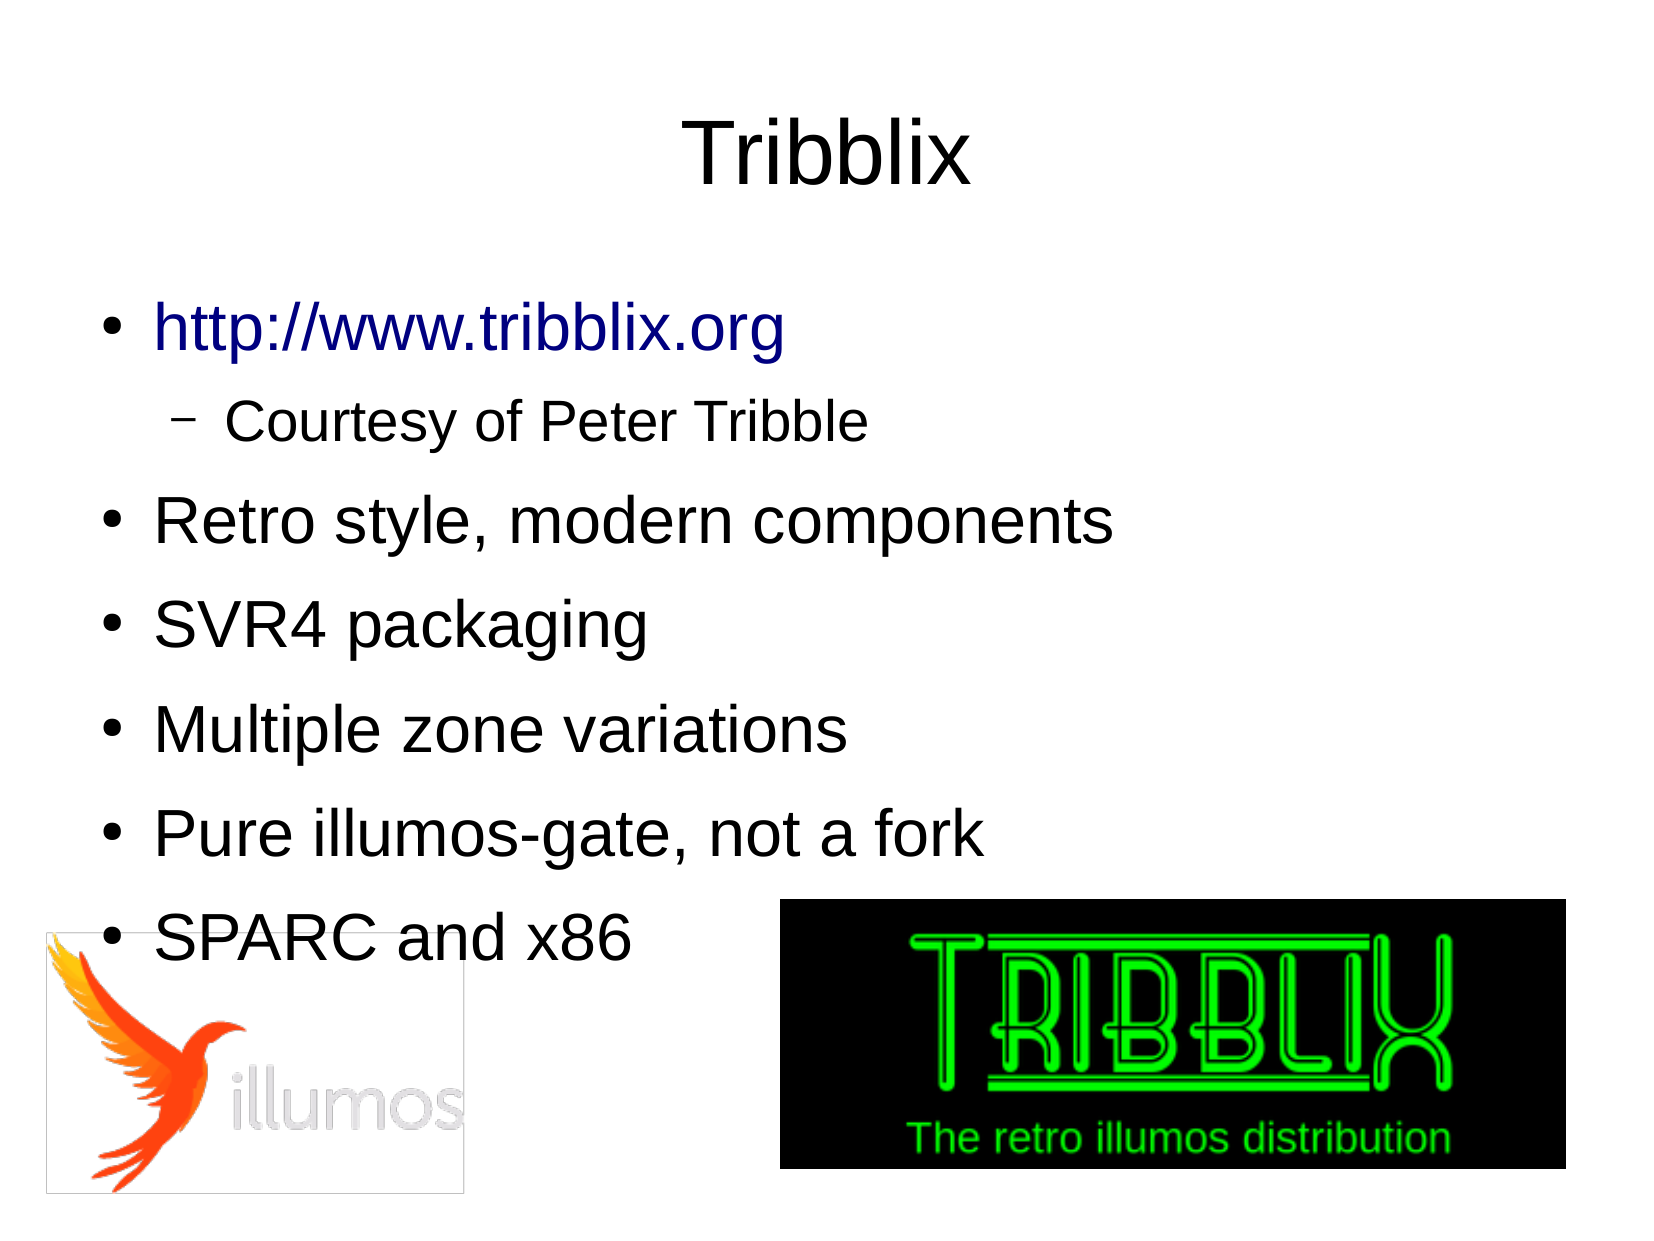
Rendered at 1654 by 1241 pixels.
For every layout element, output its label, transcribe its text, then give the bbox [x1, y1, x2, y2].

list http://www.tribblix.org Courtesy of Peter Tribble Retro style, modern components SVR4 packaging Multiple zone variations Pure illumos-gate, not a fork SPARC and x86 [82, 290, 1571, 1010]
picture [0, 886, 511, 1241]
picture [780, 899, 1566, 1169]
title Tribblix [82, 49, 1571, 257]
